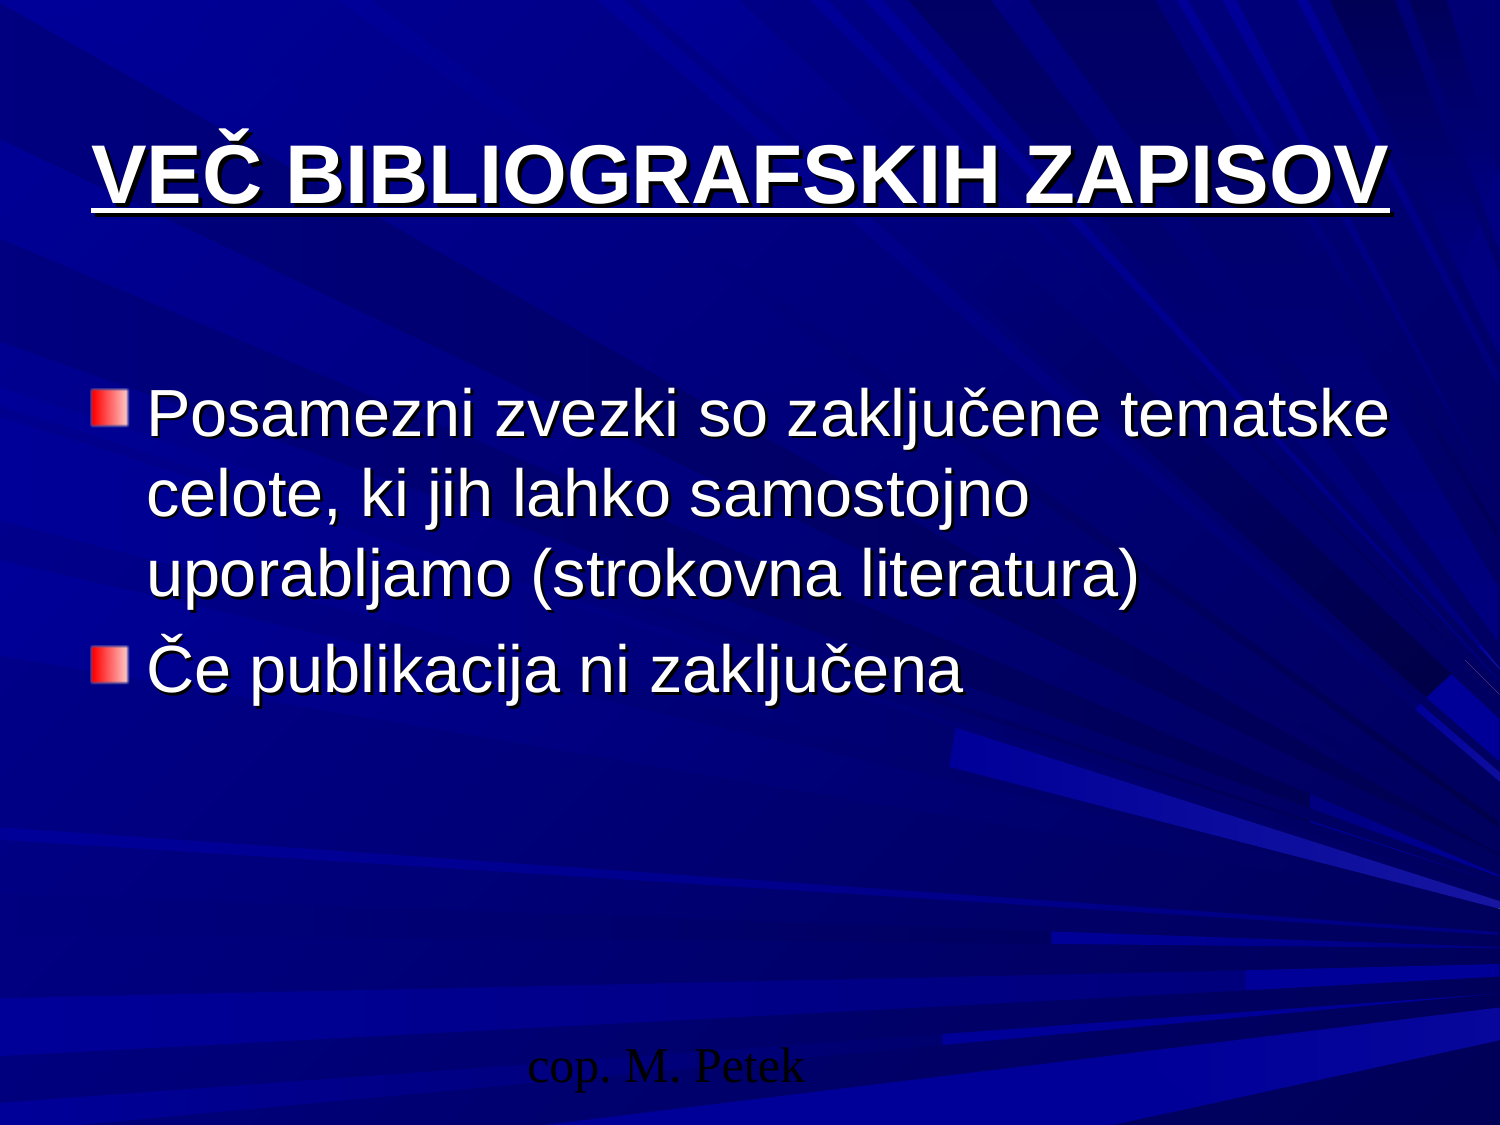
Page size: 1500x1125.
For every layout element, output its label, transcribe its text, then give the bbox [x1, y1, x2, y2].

list Posamezni zvezki so zaključene tematske celote, ki jih lahko samostojno uporabljamo (strokovna literatura) Če publikacija ni zaključena [75, 361, 1426, 1006]
title VEČ BIBLIOGRAFSKIH ZAPISOV [0, 49, 1500, 291]
